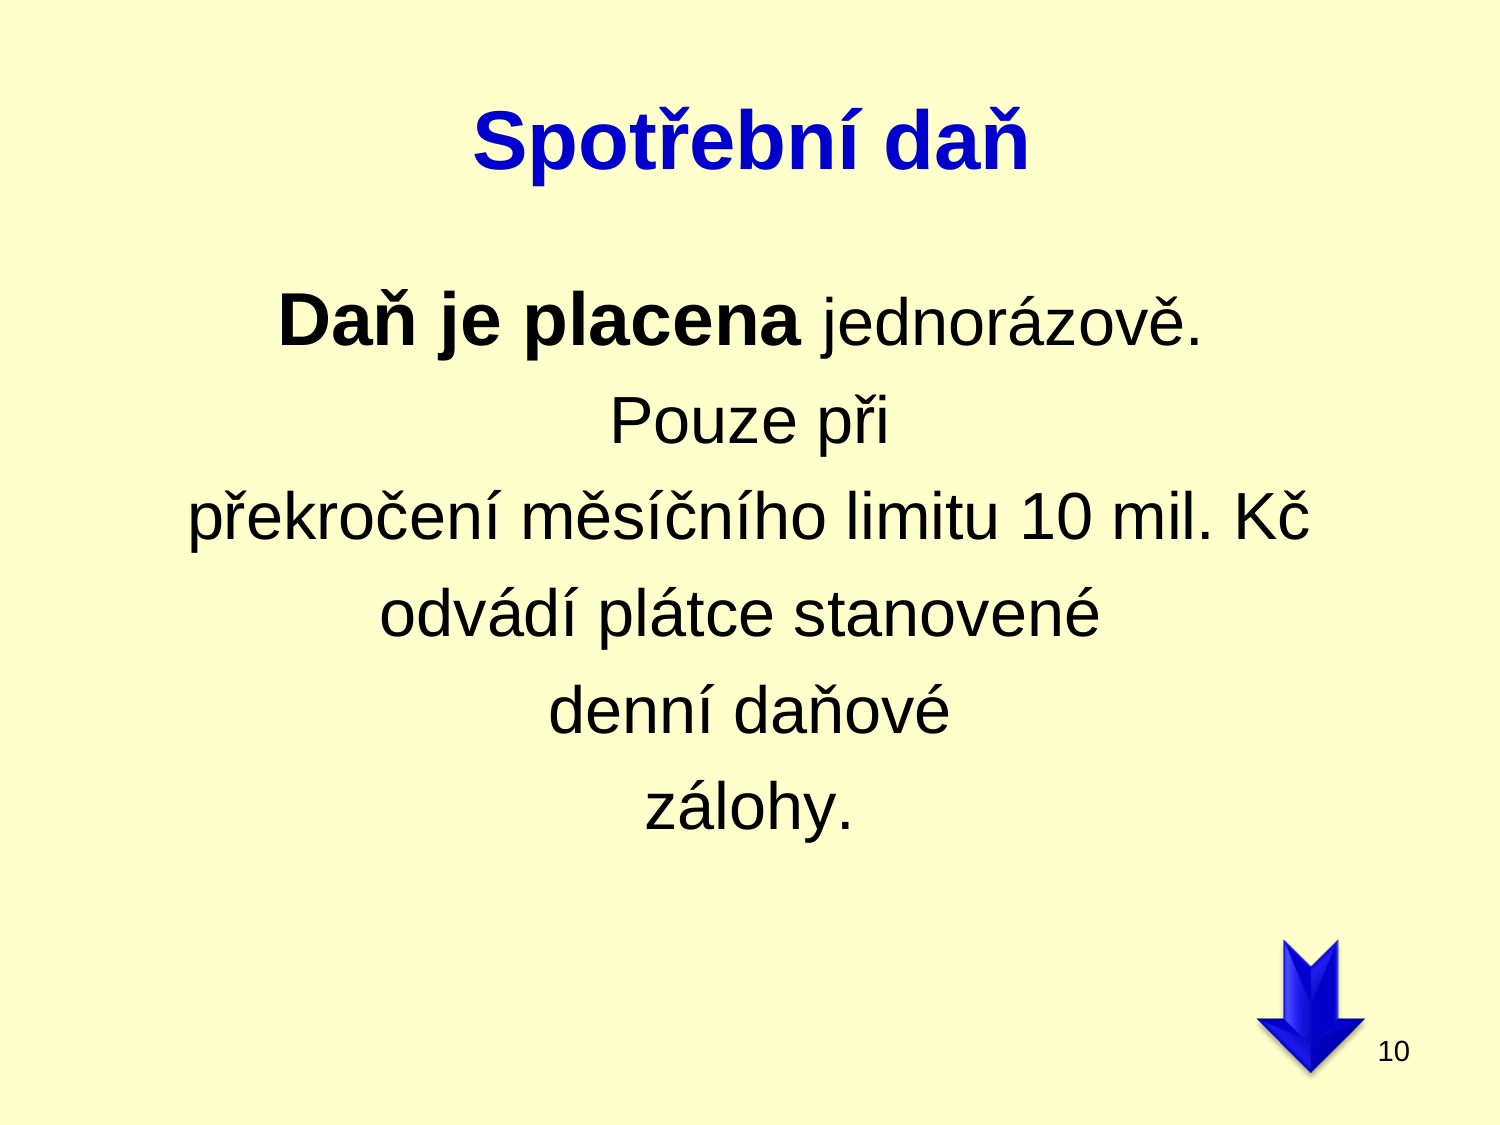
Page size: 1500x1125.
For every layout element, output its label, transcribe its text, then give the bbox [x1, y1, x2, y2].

picture [1247, 934, 1375, 1087]
list Daň je placena jednorázově. Pouze při překročení měsíčního limitu 10 mil. Kč odvádí plátce stanovené denní daňové zálohy. [75, 262, 1426, 948]
text_box <číslo> [1074, 1024, 1426, 1103]
title Spotřební daň [76, 42, 1427, 231]
